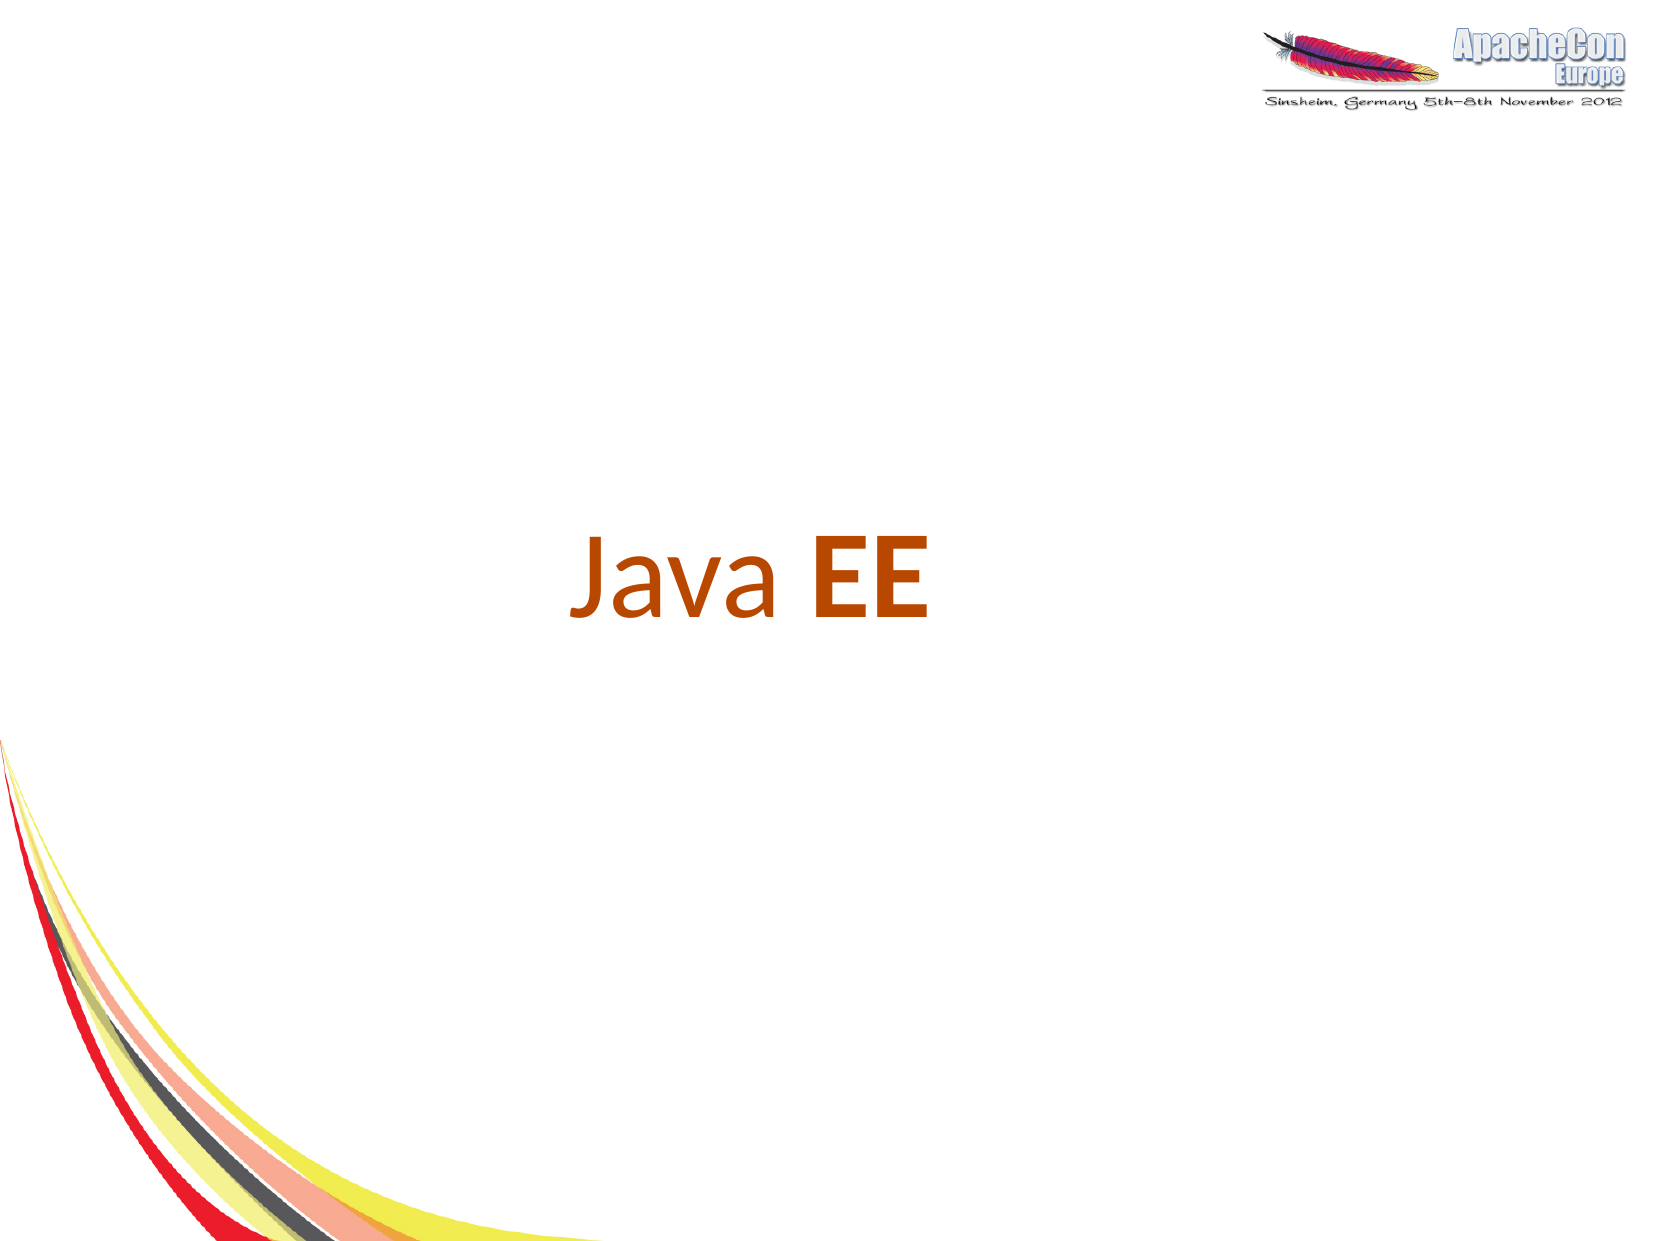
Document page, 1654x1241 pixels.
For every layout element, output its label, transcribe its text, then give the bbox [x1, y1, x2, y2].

picture [0, 0, 1654, 1241]
title Java EE [510, 510, 1366, 663]
